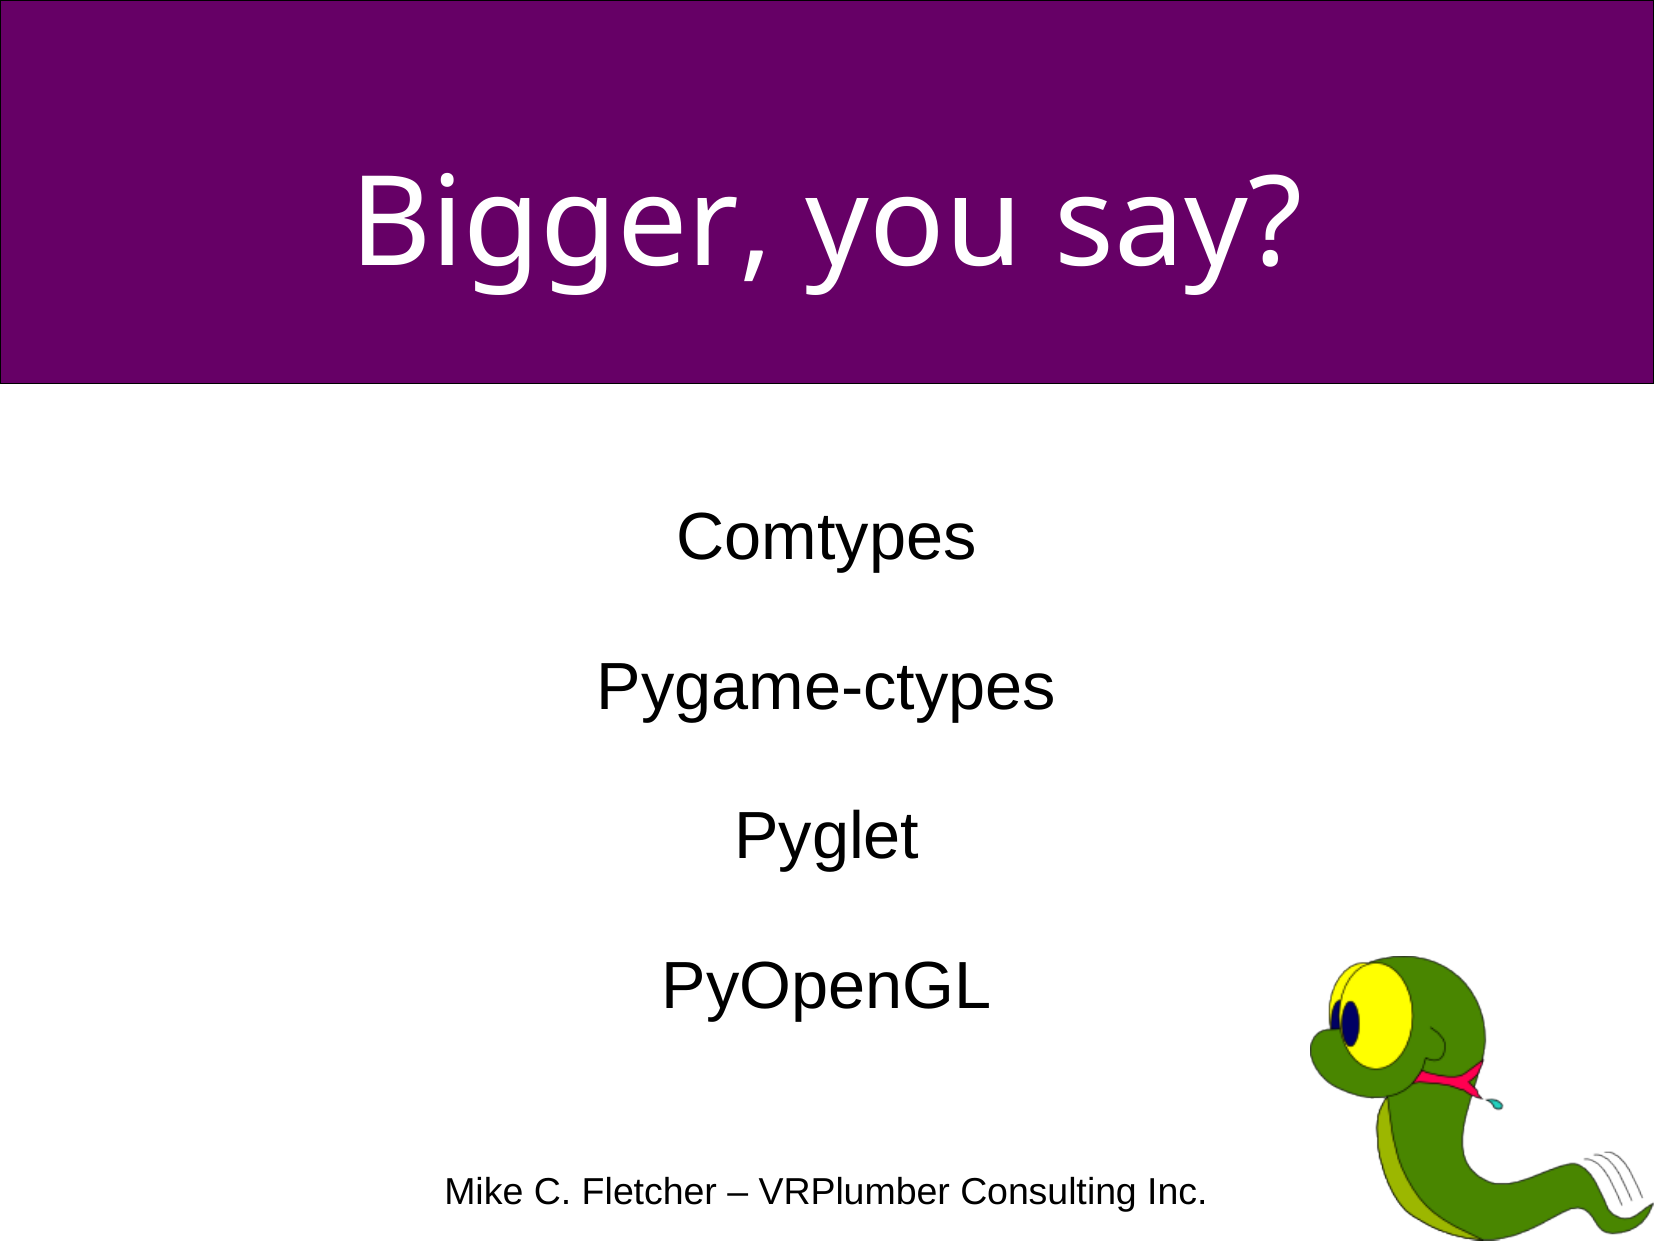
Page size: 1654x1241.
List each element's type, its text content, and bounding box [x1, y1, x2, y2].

subtitle Comtypes Pygame-ctypes Pyglet PyOpenGL [82, 420, 1571, 1102]
picture [1310, 956, 1654, 1241]
title Bigger, you say? [82, 56, 1571, 377]
